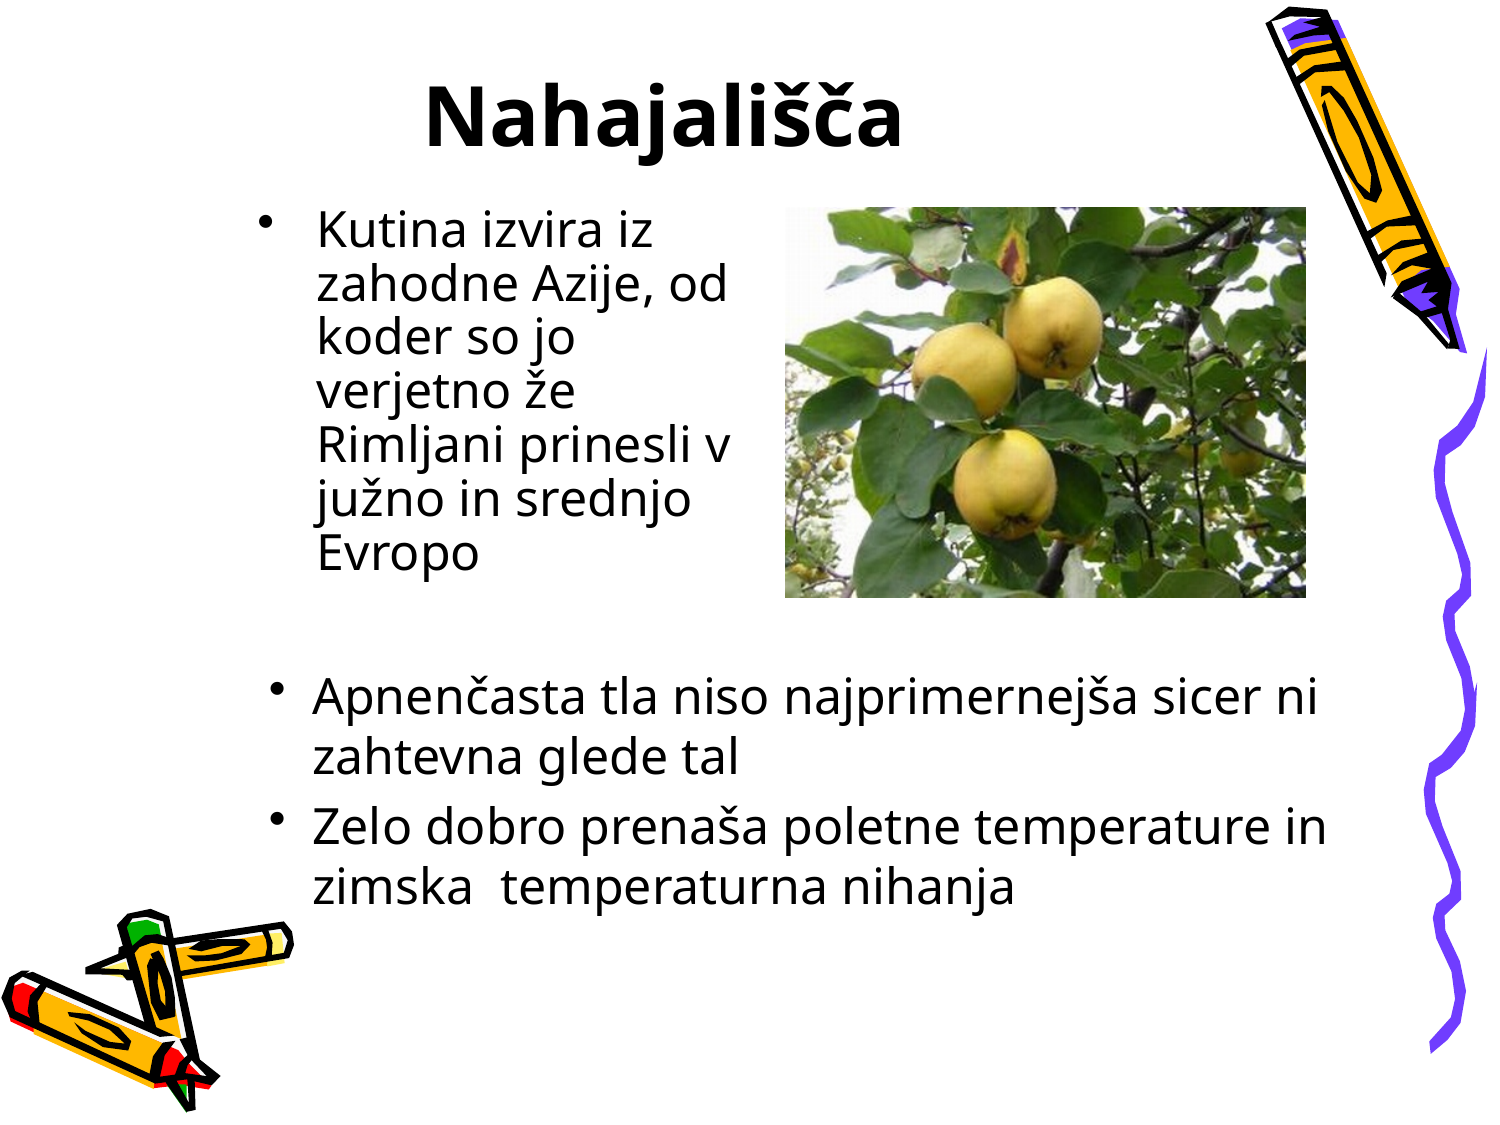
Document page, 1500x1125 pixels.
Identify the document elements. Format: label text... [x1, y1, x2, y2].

title Nahajališča [112, 24, 1240, 173]
picture [785, 207, 1306, 598]
list Kutina izvira iz zahodne Azije, od koder so jo verjetno že Rimljani prinesli v južno in srednjo Evropo [242, 196, 774, 610]
list Apnenčasta tla niso najprimernejša sicer ni zahtevna glede tal Zelo dobro prenaša poletne temperature in zimska temperaturna nihanja [253, 657, 1376, 1056]
